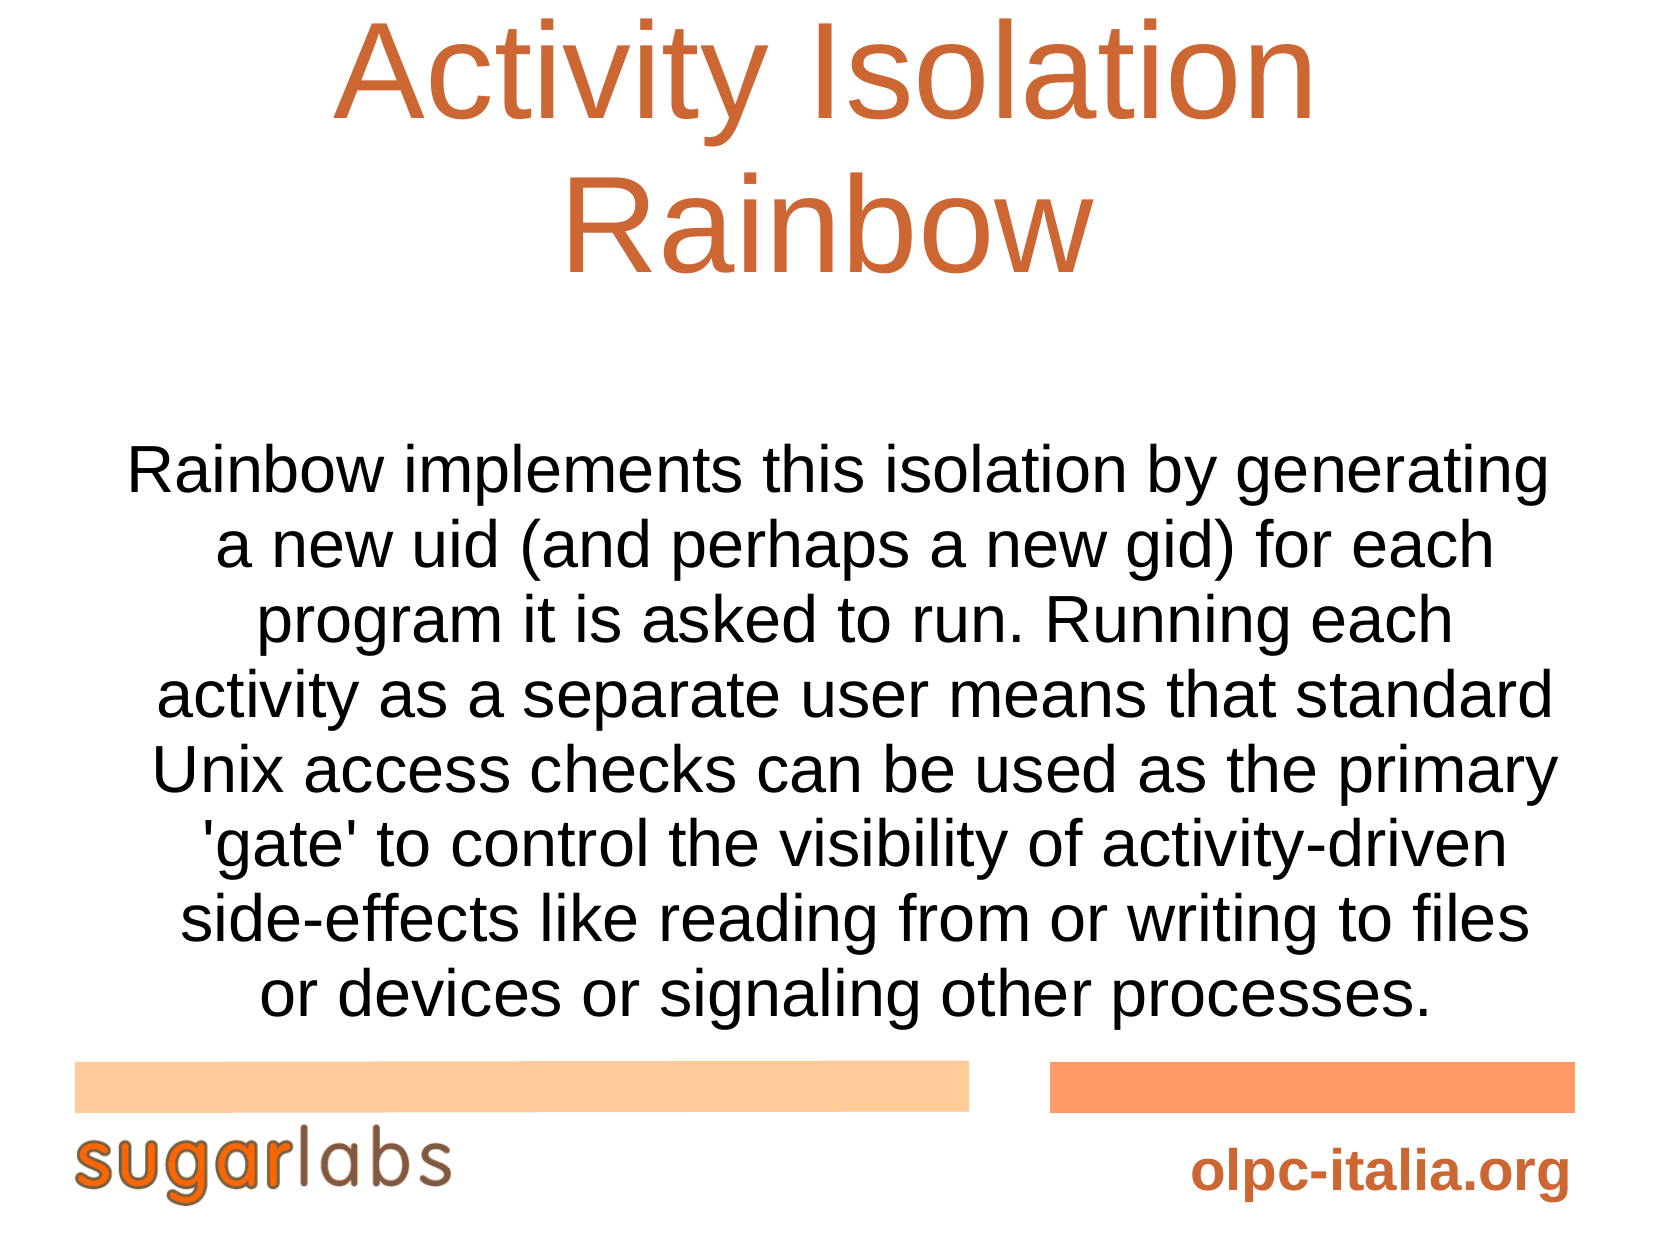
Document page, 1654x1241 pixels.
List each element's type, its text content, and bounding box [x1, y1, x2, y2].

subtitle Rainbow implements this isolation by generating a new uid (and perhaps a new gid) for each program it is asked to run. Running each activity as a separate user means that standard Unix access checks can be used as the primary 'gate' to control the visibility of activity-driven side-effects like reading from or writing to files or devices or signaling other processes. [76, 413, 1565, 1050]
picture [75, 1124, 451, 1206]
title Activity Isolation Rainbow [59, 0, 1595, 302]
